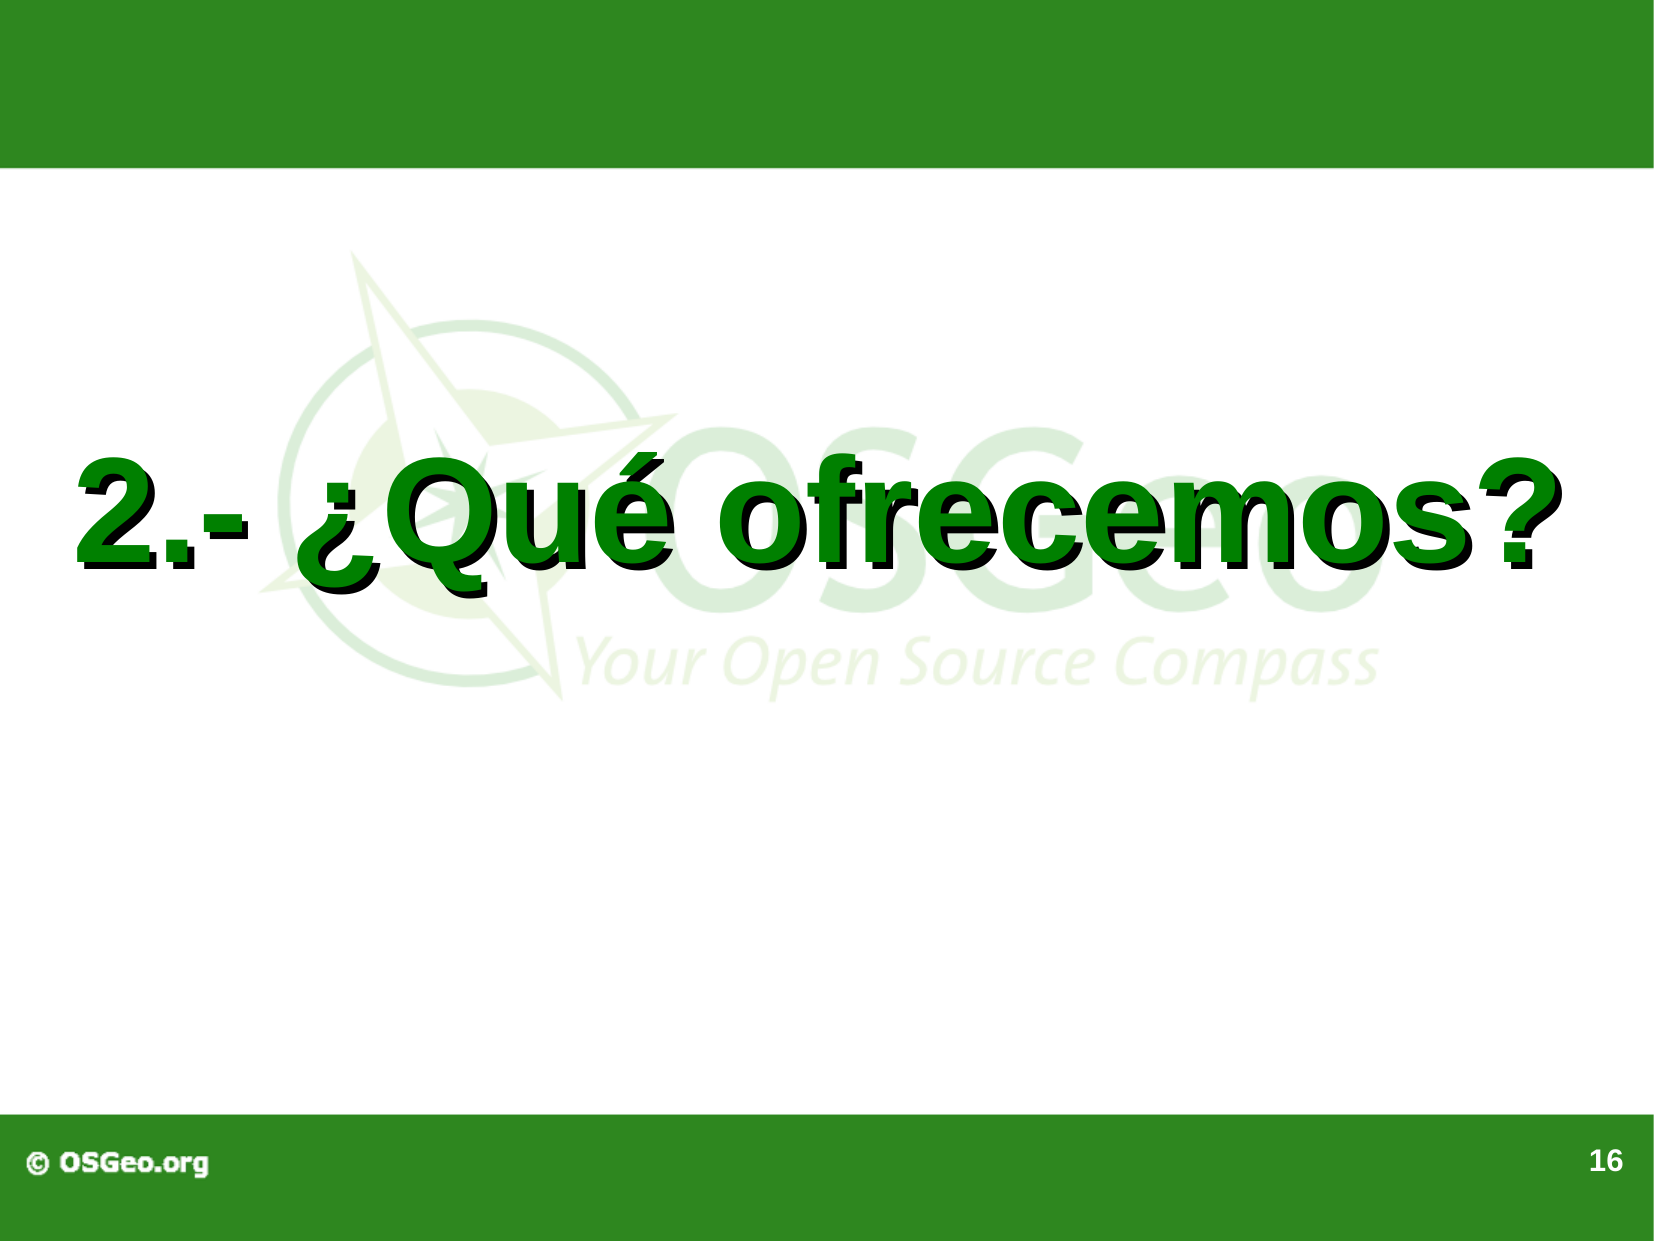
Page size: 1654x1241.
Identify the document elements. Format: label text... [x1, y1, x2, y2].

picture [0, 0, 1654, 1241]
text_box 2.- ¿Qué ofrecemos? [58, 419, 1582, 602]
